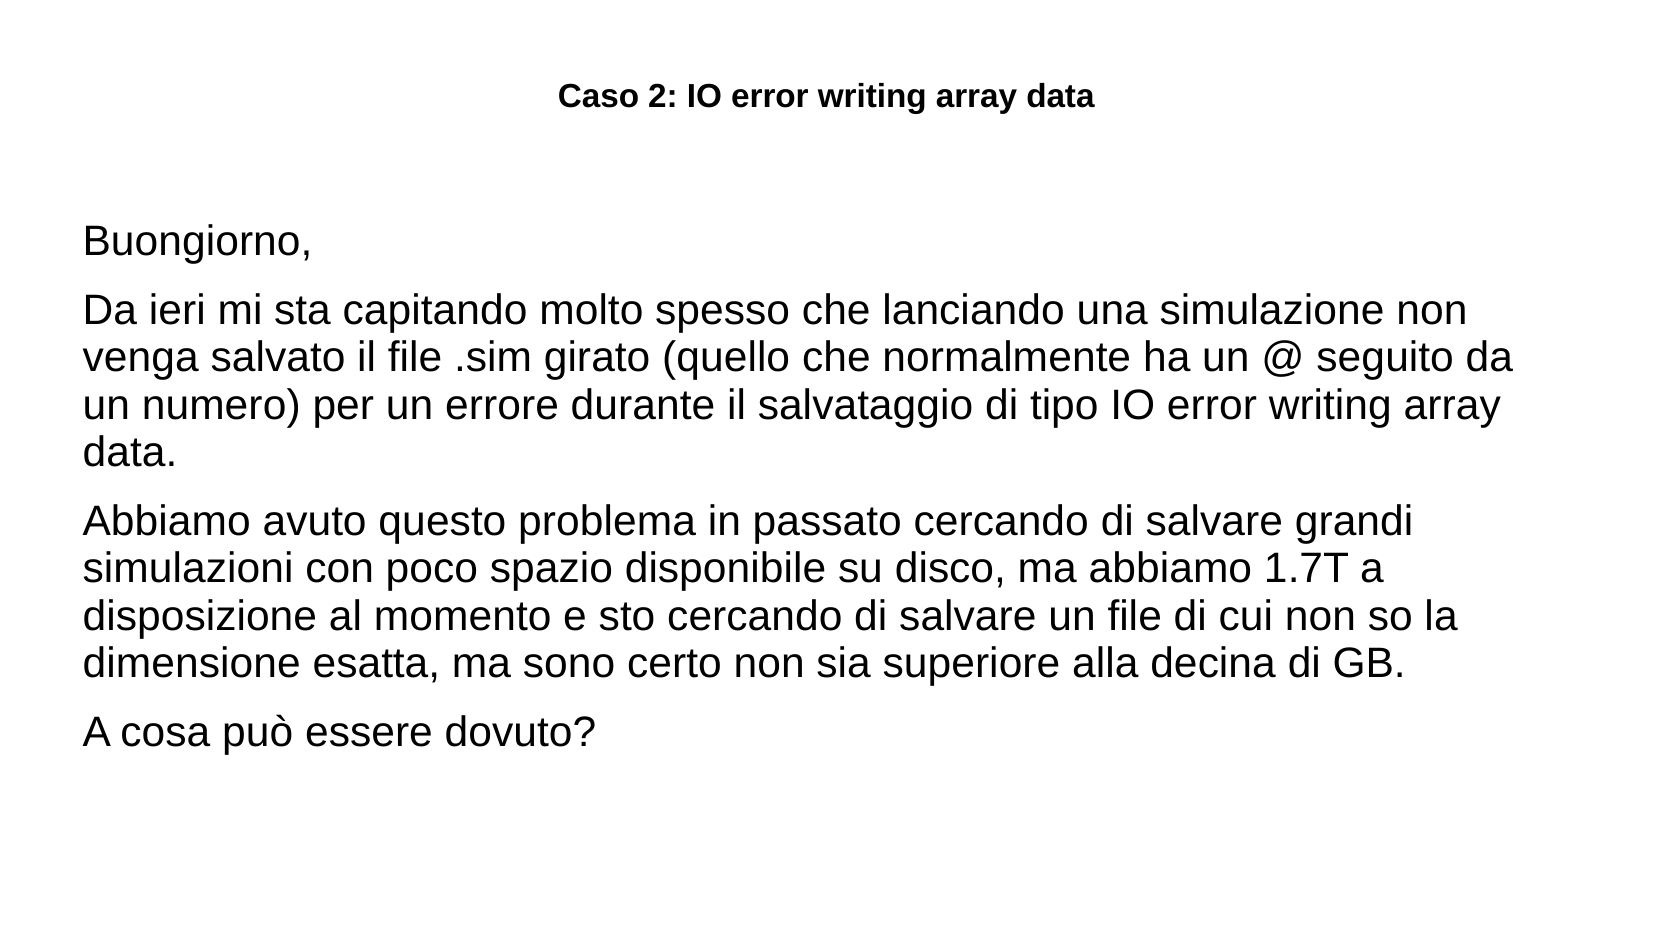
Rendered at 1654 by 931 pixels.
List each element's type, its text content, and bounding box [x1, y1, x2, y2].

list Buongiorno, Da ieri mi sta capitando molto spesso che lanciando una simulazione non venga salvato il file .sim girato (quello che normalmente ha un @ seguito da un numero) per un errore durante il salvataggio di tipo IO error writing array data. Abbiamo avuto questo problema in passato cercando di salvare grandi simulazioni con poco spazio disponibile su disco, ma abbiamo 1.7T a disposizione al momento e sto cercando di salvare un file di cui non so la dimensione esatta, ma sono certo non sia superiore alla decina di GB. A cosa può essere dovuto? [82, 217, 1571, 757]
title Caso 2: IO error writing array data [82, 36, 1571, 192]
